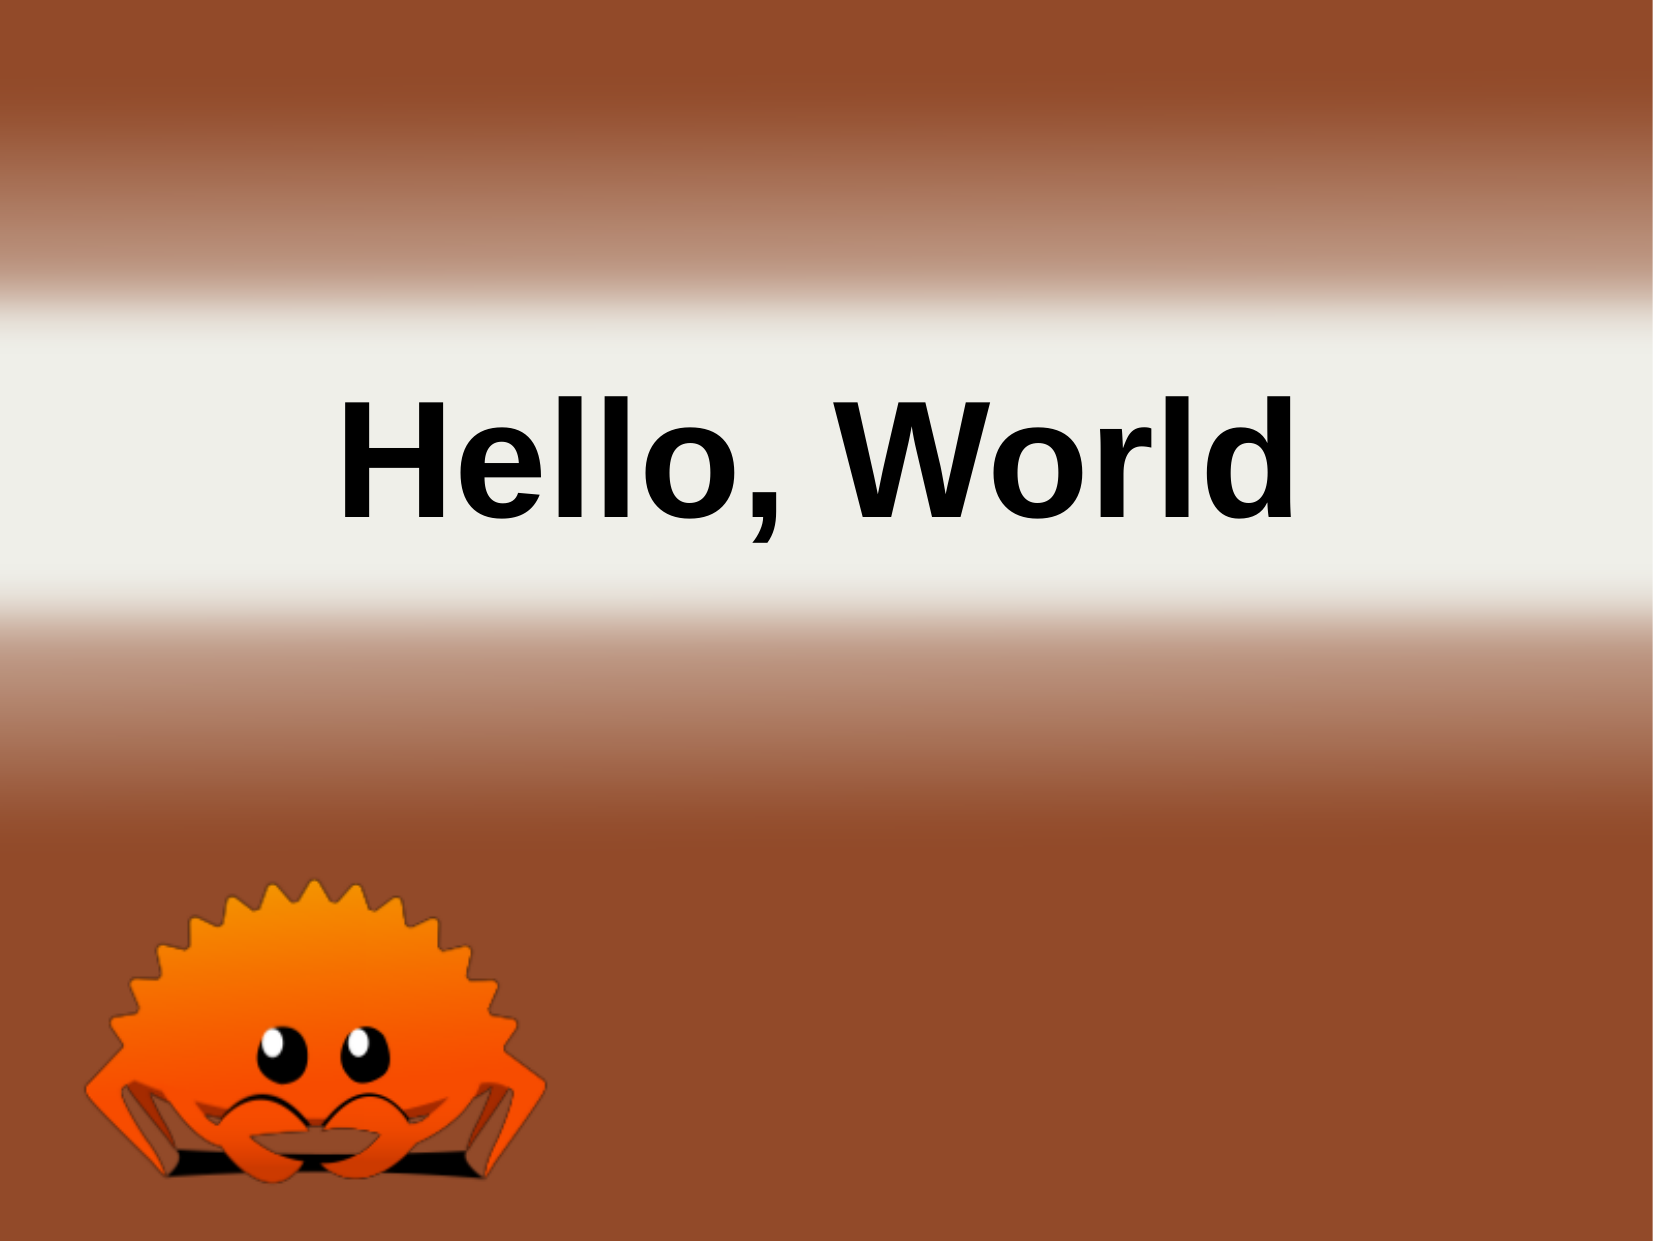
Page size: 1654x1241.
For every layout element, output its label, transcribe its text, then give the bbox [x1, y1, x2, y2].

picture [0, 0, 1653, 1241]
subtitle Hello, World [75, 0, 1563, 935]
